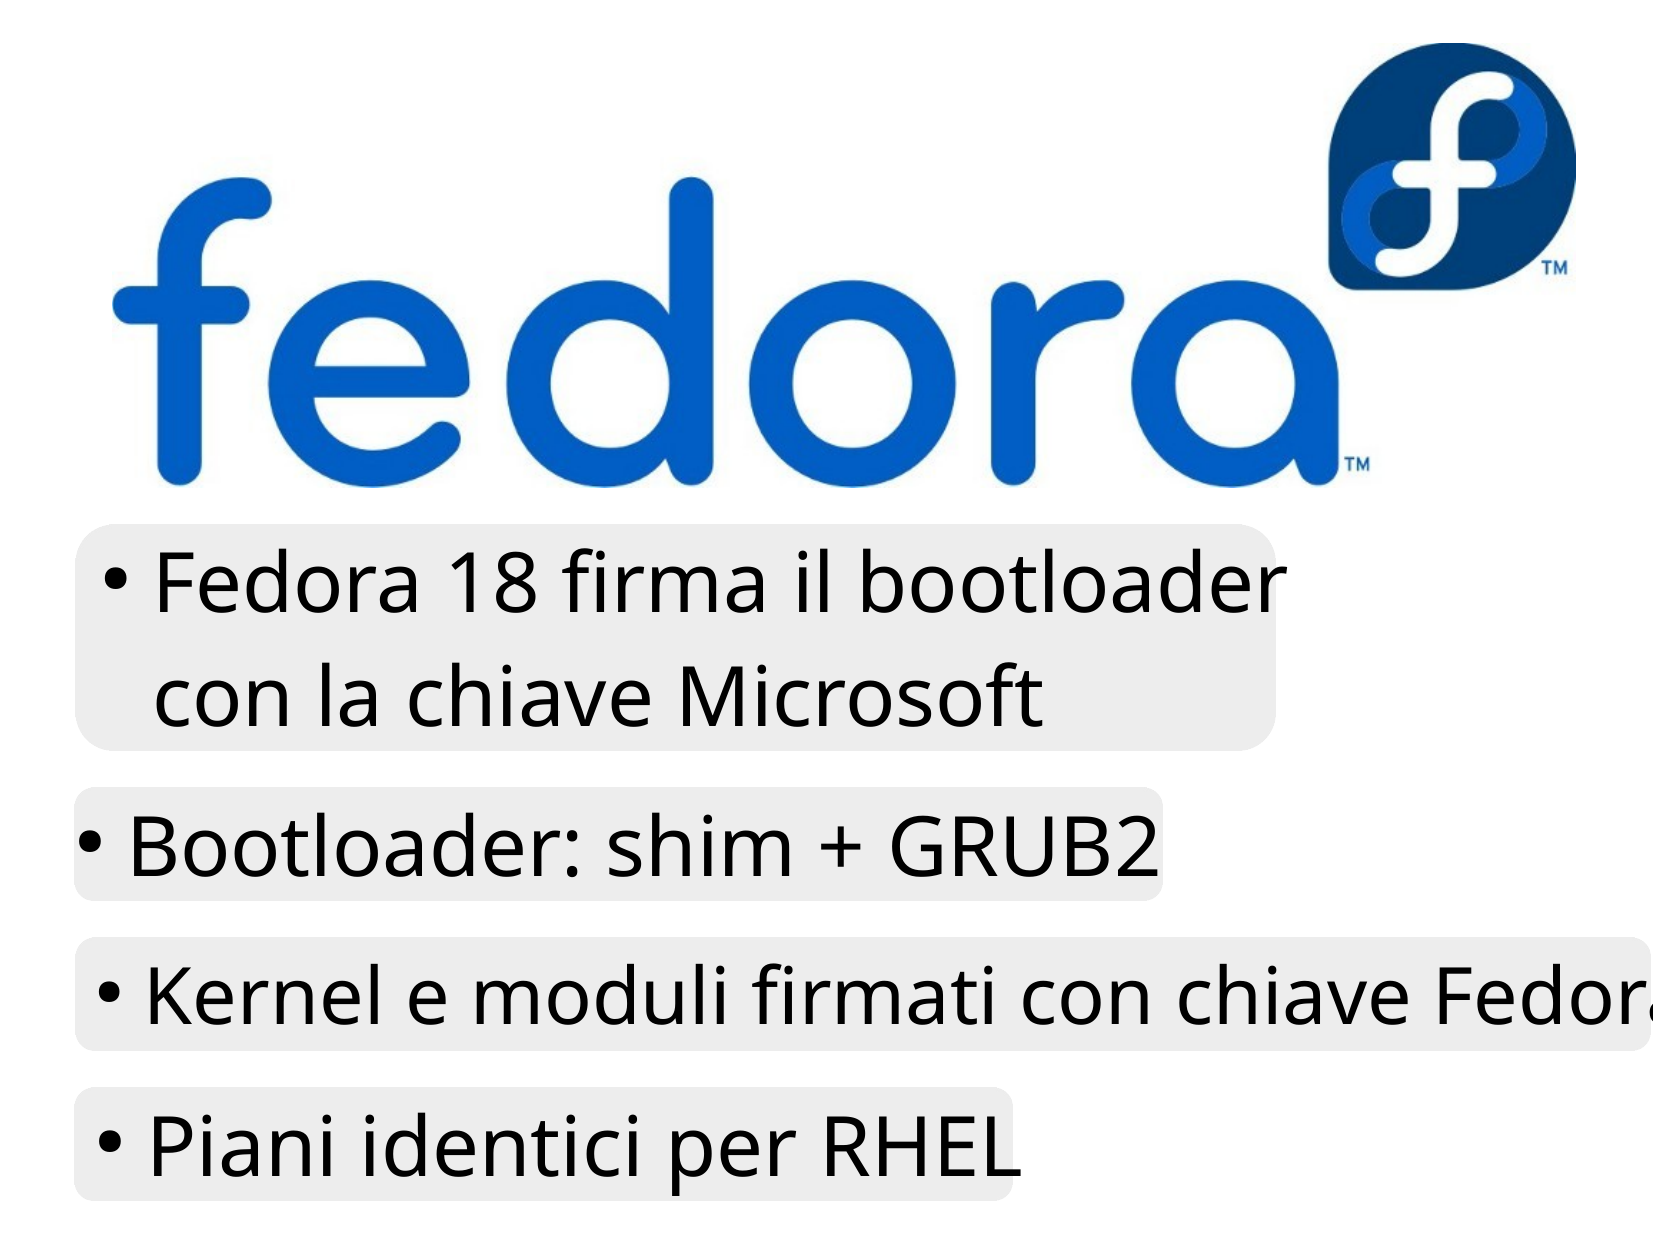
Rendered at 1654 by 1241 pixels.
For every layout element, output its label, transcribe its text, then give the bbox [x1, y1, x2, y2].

text_box Kernel e moduli firmati con chiave Fedora [92, 937, 1636, 942]
text_box Bootloader: shim + GRUB2 [85, 787, 1146, 792]
text_box Piani identici per RHEL [86, 1087, 996, 1091]
picture [112, 43, 1576, 488]
text_box Fedora 18 firma il bootloader con la chiave Microsoft [94, 524, 1254, 533]
